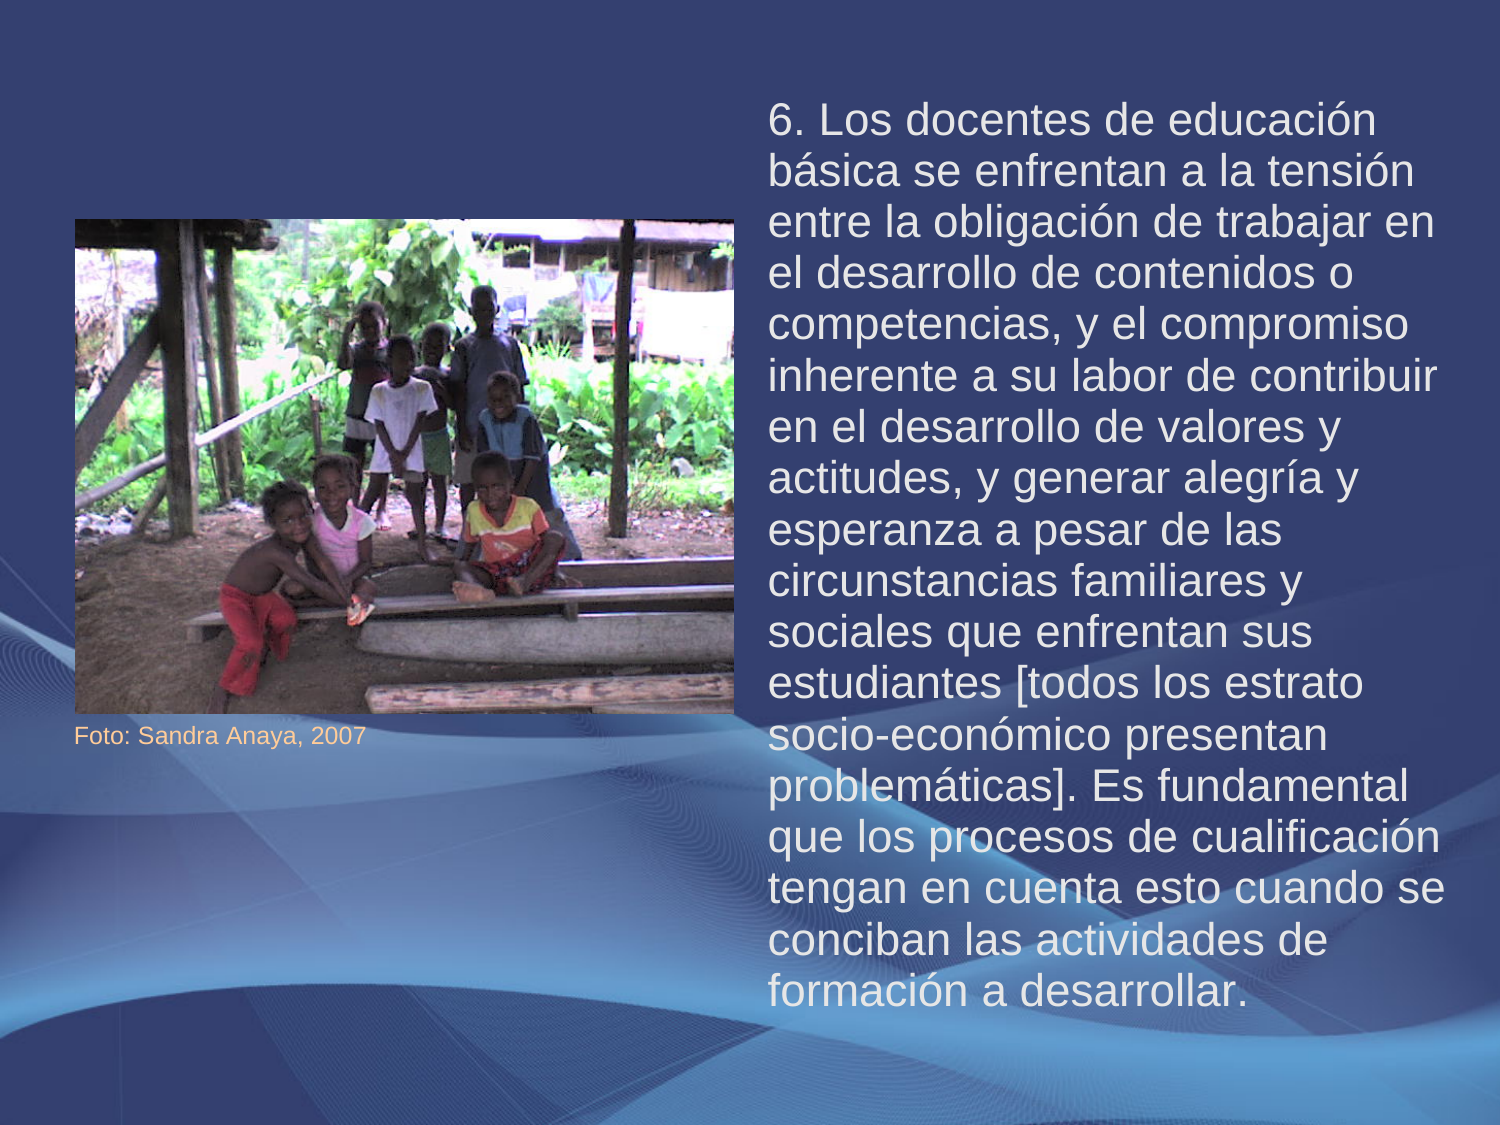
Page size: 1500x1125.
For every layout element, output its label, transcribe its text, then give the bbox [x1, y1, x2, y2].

text_box Foto: Sandra Anaya, 2007 [59, 714, 383, 758]
picture [0, 0, 1500, 1125]
list 6. Los docentes de educación básica se enfrentan a la tensión entre la obligación de trabajar en el desarrollo de contenidos o competencias, y el compromiso inherente a su labor de contribuir en el desarrollo de valores y actitudes, y generar alegría y esperanza a pesar de las circunstancias familiares y sociales que enfrentan sus estudiantes [todos los estrato socio-económico presentan problemáticas]. Es fundamental que los procesos de cualificación tengan en cuenta esto cuando se conciban las actividades de formación a desarrollar. [767, 93, 1477, 1017]
